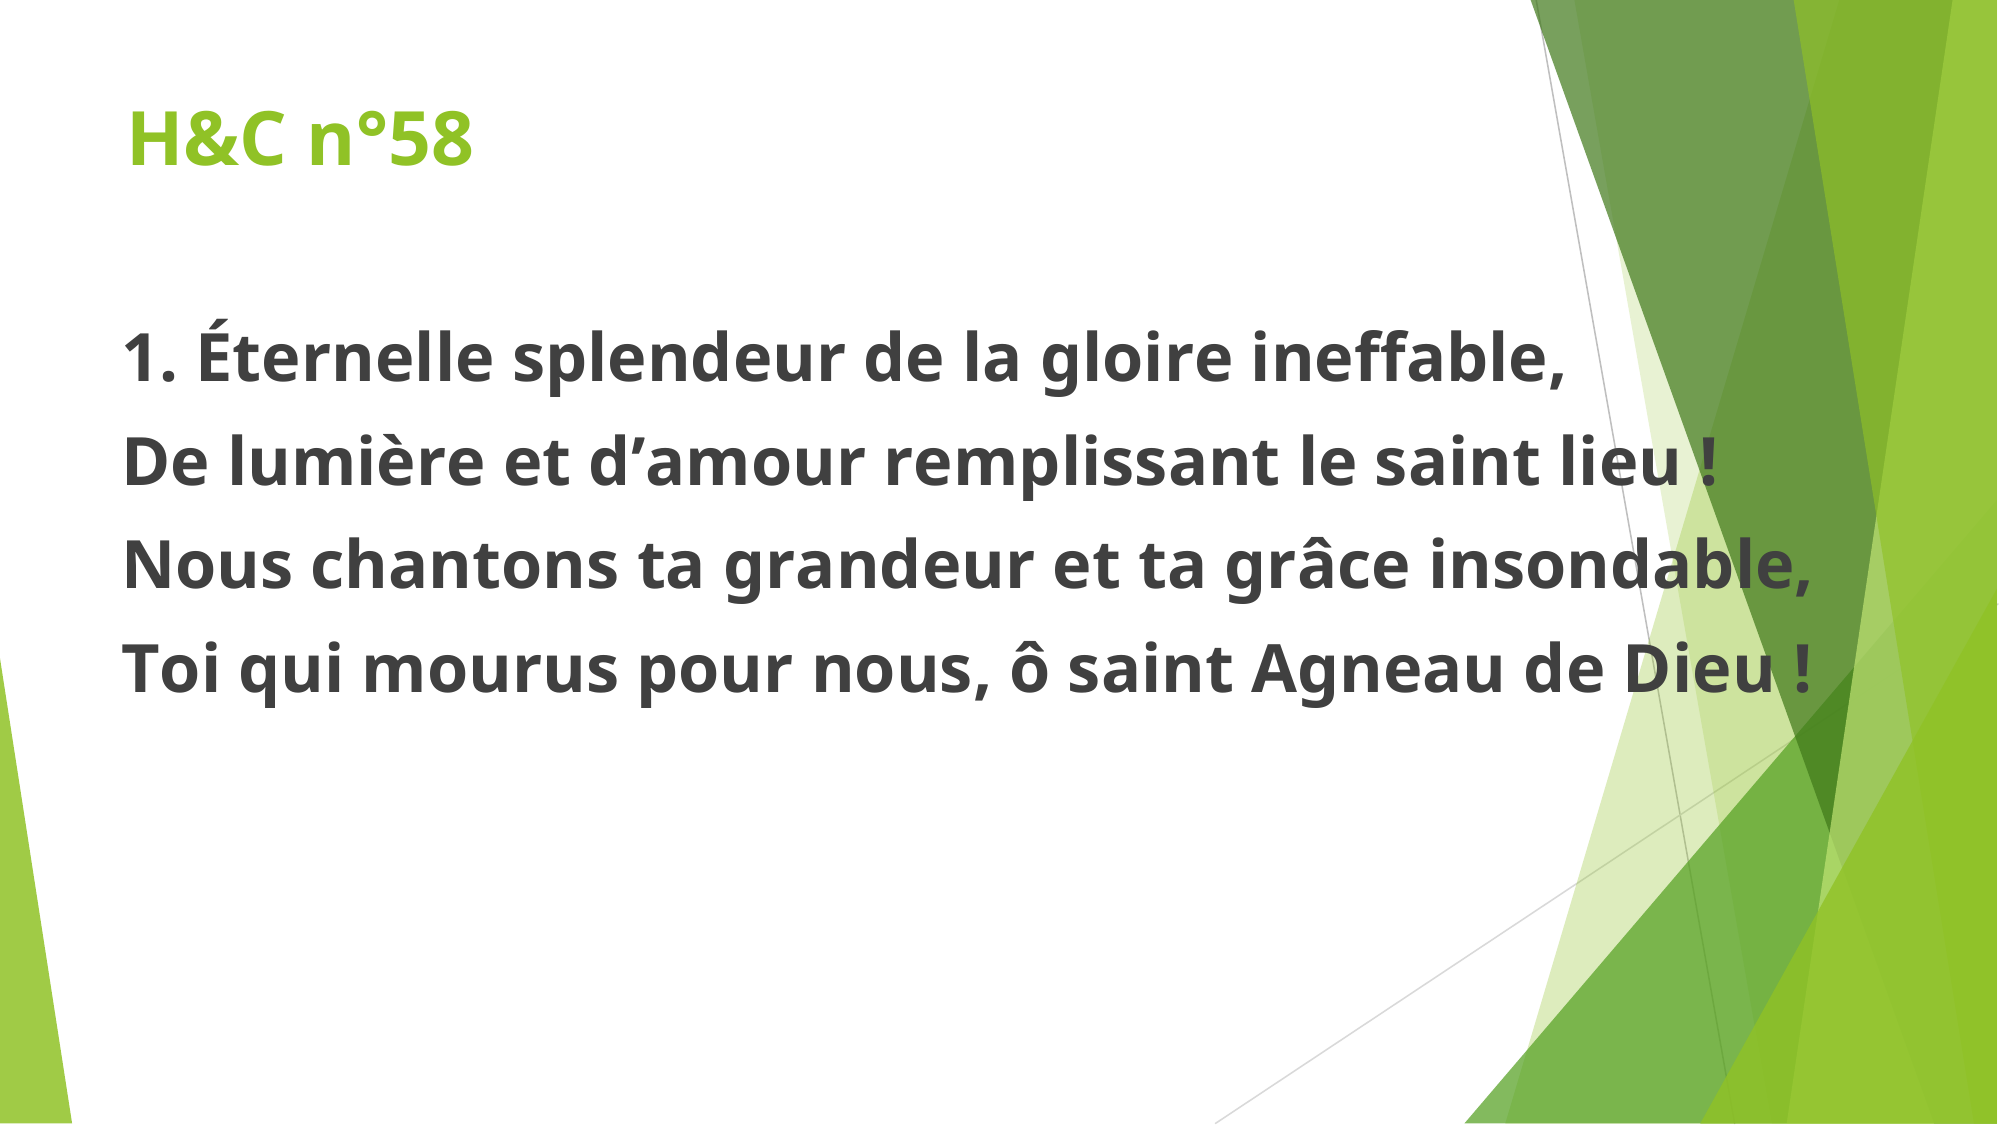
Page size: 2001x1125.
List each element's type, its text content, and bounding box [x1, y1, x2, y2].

text_box 1. Éternelle splendeur de la gloire ineffable, De lumière et d’amour remplissant le saint lieu ! Nous chantons ta grandeur et ta grâce insondable, Toi qui mourus pour nous, ô saint Agneau de Dieu ! [106, 295, 1973, 1037]
text_box H&C n°58 [111, 82, 1522, 201]
